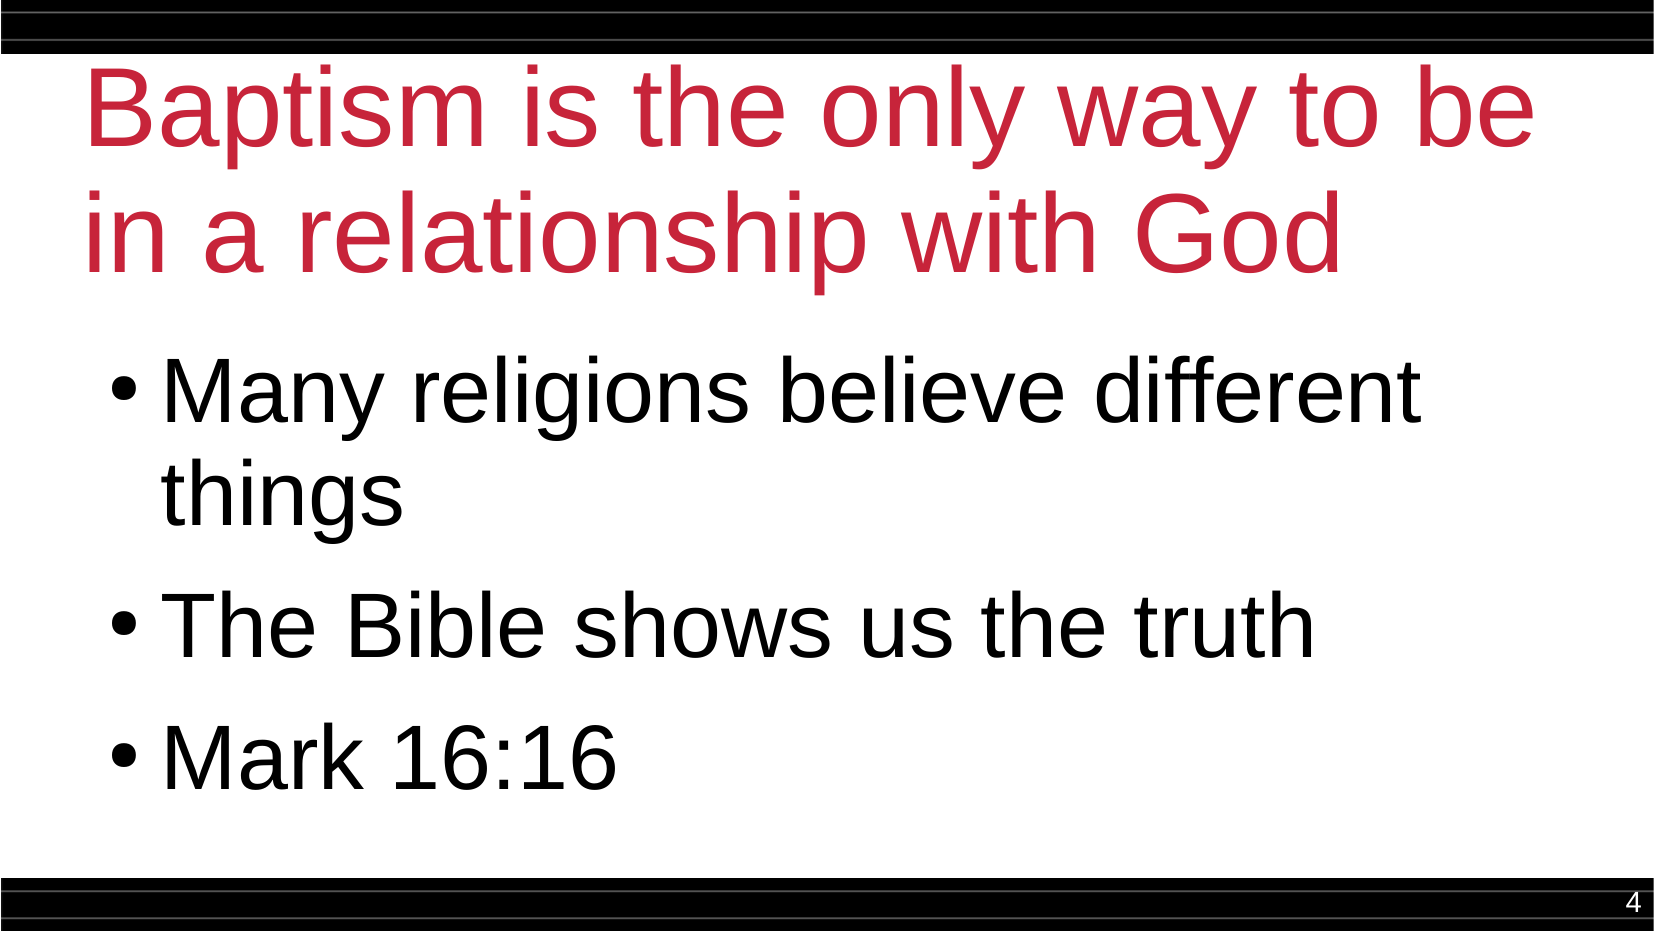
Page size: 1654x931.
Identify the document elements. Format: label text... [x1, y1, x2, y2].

picture [1, 878, 1654, 931]
title Baptism is the only way to be in a relationship with God [82, 44, 1571, 296]
list Many religions believe different things The Bible shows us the truth Mark 16:16 [90, 339, 1579, 856]
picture [1, 0, 1654, 54]
